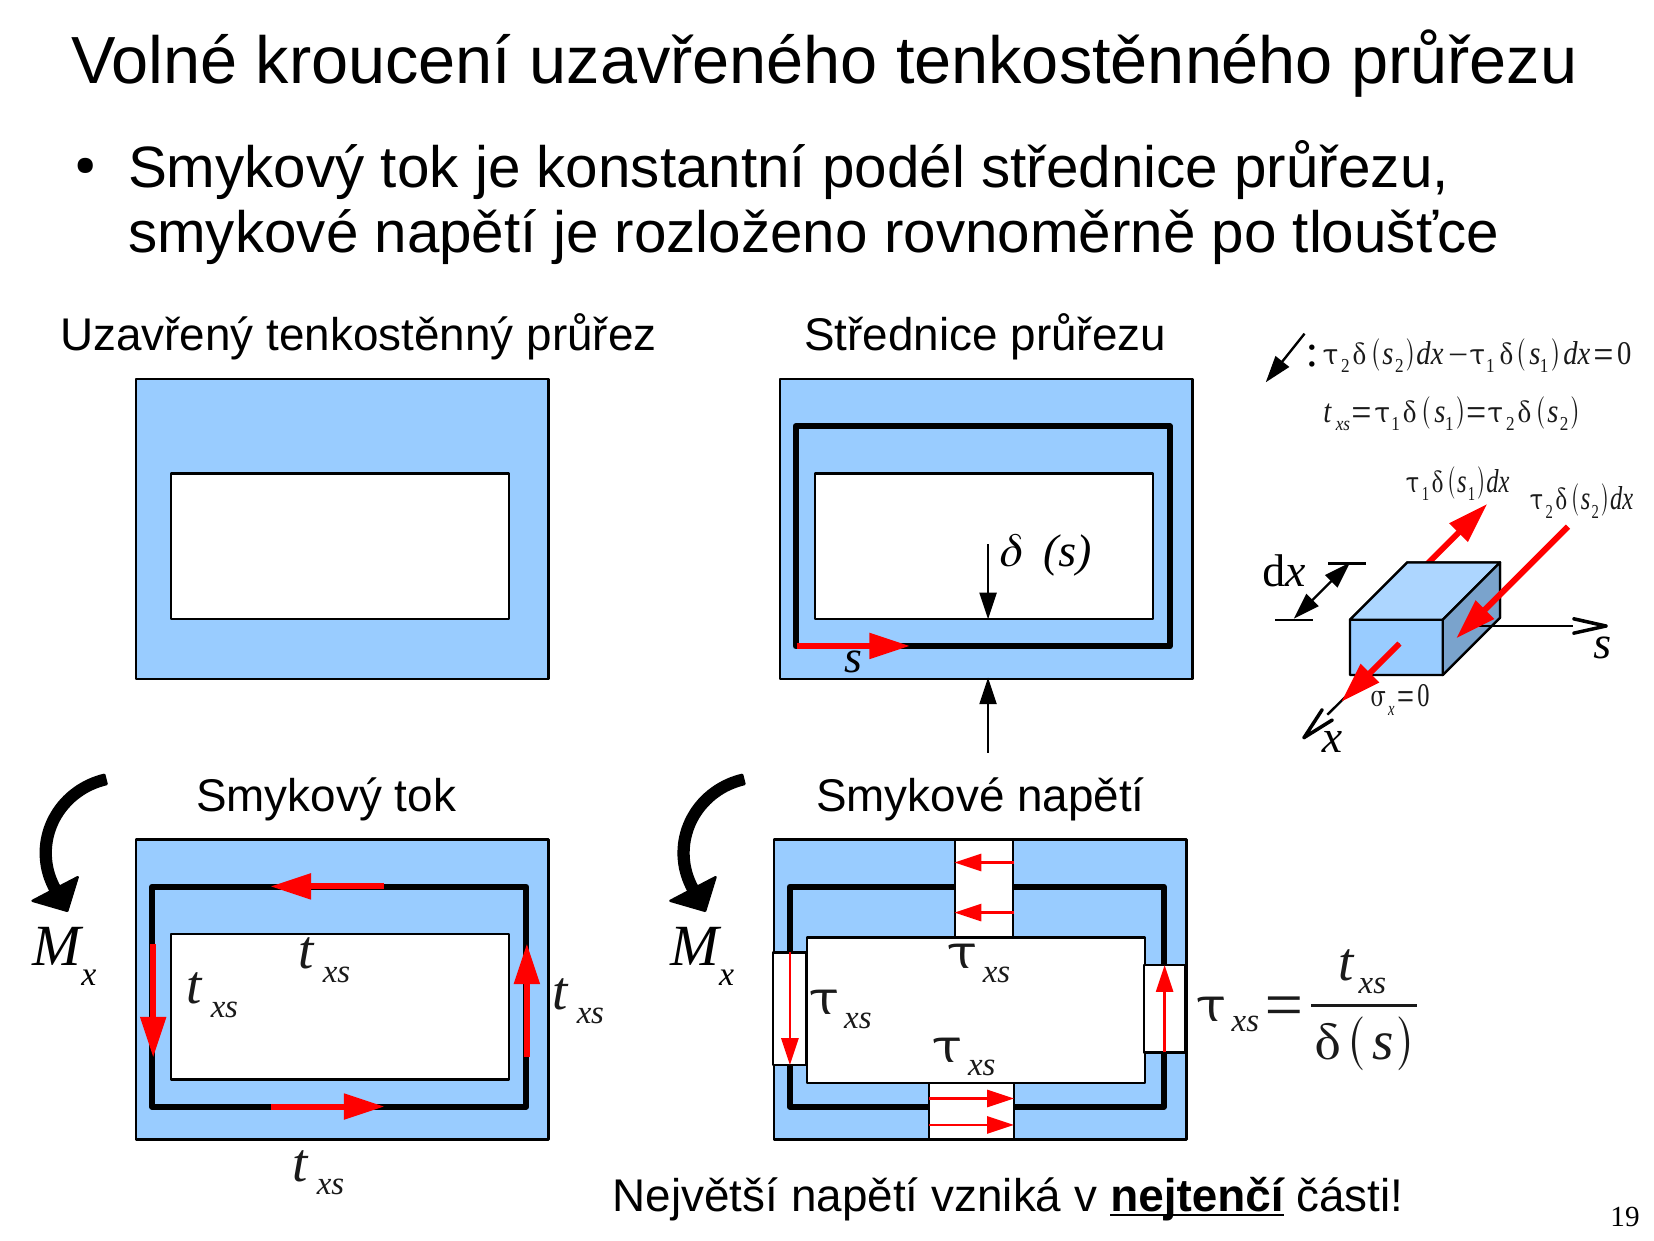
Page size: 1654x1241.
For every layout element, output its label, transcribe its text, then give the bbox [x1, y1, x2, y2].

chart [1397, 463, 1516, 505]
text_box s [829, 624, 883, 695]
chart [166, 955, 250, 1025]
list Smykový tok je konstantní podél střednice průřezu, smykové napětí je rozloženo rovnoměrně po tloušťce [57, 134, 1608, 301]
text_box Střednice průřezu [789, 301, 1220, 374]
text_box [772, 839, 1187, 1140]
text_box [136, 378, 549, 679]
text_box Smykové napětí [801, 762, 1204, 834]
chart [927, 920, 1025, 989]
text_box s [1578, 609, 1654, 685]
text_box [799, 429, 1167, 643]
text_box [32, 774, 107, 906]
text_box [1350, 562, 1501, 676]
text_box : [1290, 318, 1334, 394]
text_box [1485, 599, 1501, 625]
chart [272, 1132, 357, 1202]
chart [532, 961, 616, 1031]
chart [278, 920, 363, 989]
chart [1521, 480, 1640, 523]
title Volné kroucení uzavřeného tenkostěnného průřezu [37, 8, 1613, 113]
text_box [136, 839, 549, 1140]
text_box Uzavřený tenkostěnný průřez [45, 301, 759, 374]
text_box d (s) [982, 518, 1136, 593]
text_box Největší napětí vzniká v nejtenčí části! [598, 1162, 1451, 1237]
text_box Mx [18, 906, 131, 1004]
text_box dx [1247, 538, 1323, 614]
chart [1312, 335, 1638, 435]
chart [913, 1014, 1010, 1083]
chart [1360, 678, 1436, 720]
text_box [779, 378, 1193, 679]
text_box x [1307, 704, 1383, 780]
text_box [670, 774, 745, 906]
text_box Mx [655, 906, 769, 1004]
chart [789, 966, 886, 1036]
chart [1176, 932, 1433, 1072]
text_box Smykový tok [181, 762, 523, 834]
